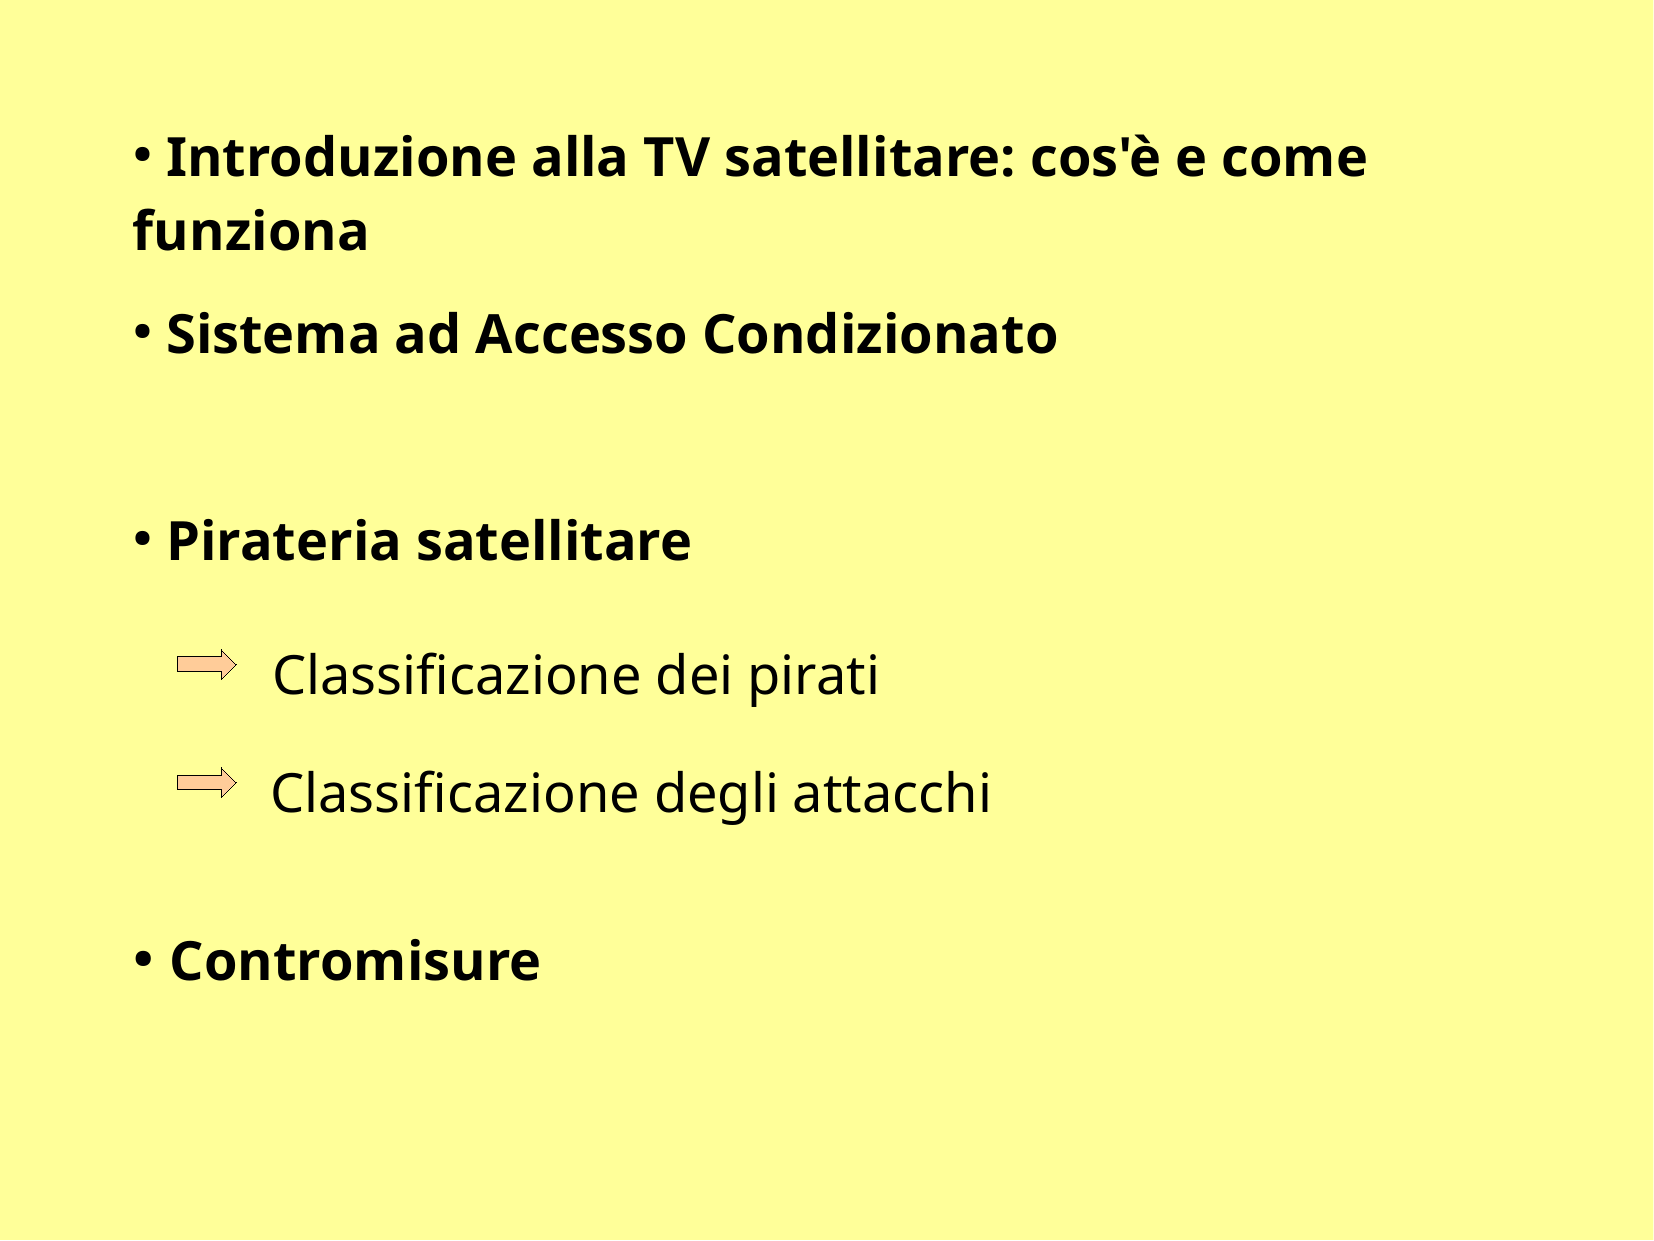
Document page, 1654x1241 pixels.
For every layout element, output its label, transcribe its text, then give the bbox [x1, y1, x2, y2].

text_box Introduzione alla TV satellitare: cos'è e come funziona [118, 111, 1595, 207]
text_box [177, 649, 237, 680]
text_box Classificazione degli attacchi [236, 747, 1027, 843]
text_box [177, 767, 237, 798]
text_box Classificazione dei pirati [238, 629, 904, 725]
text_box Sistema ad Accesso Condizionato [118, 288, 1595, 384]
text_box Contromisure [118, 915, 1241, 1011]
text_box Pirateria satellitare [118, 495, 886, 591]
